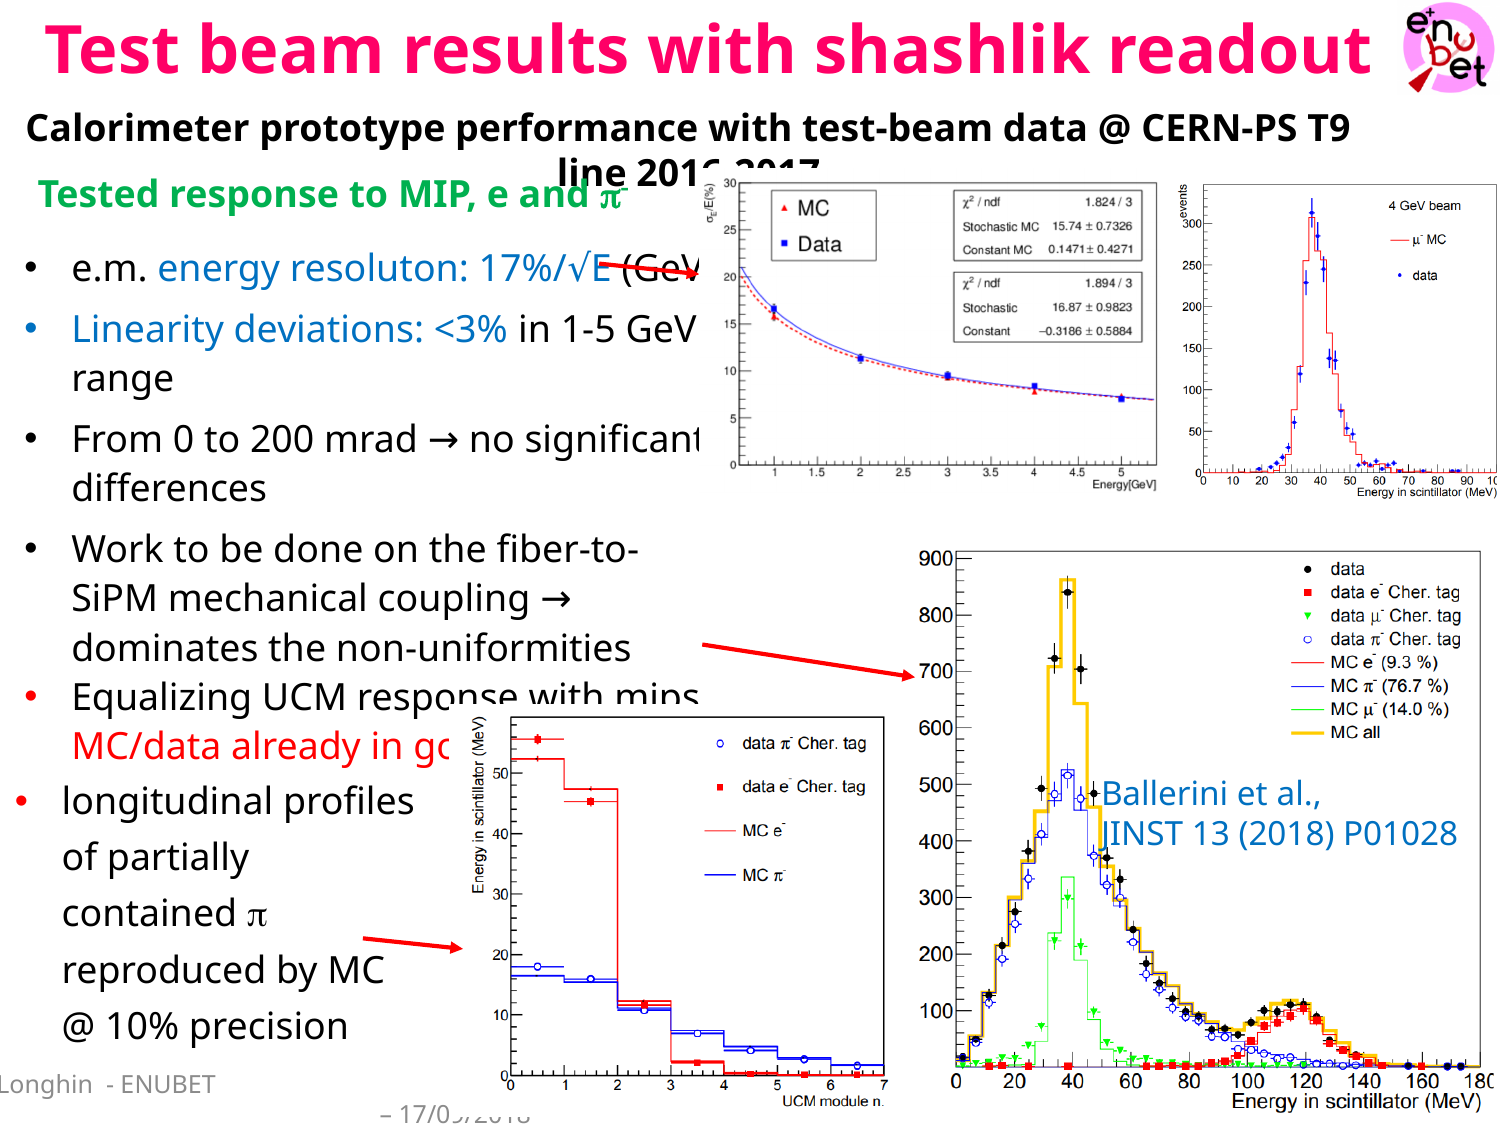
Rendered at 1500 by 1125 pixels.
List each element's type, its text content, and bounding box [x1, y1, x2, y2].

text_box longitudinal profiles of partially contained π reproduced by MC @ 10% precision [0, 762, 436, 966]
text_box Ballerini et al., JINST 13 (2018) P01028 [1086, 765, 1474, 860]
text_box Calorimeter prototype performance with test-beam data @ CERN-PS T9 line 2016-2017 [0, 96, 1387, 202]
picture [699, 164, 1497, 505]
text_box e.m. energy resoluton: 17%/√E (GeV) Linearity deviations: <3% in 1-5 GeV range From 0 to 200 mrad → no significant differences Work to be done on the fiber-to-SiPM mechanical coupling → dominates the non-uniformities Equalizing UCM response with mips MC/data already in good agreement [9, 232, 736, 775]
text_box Test beam results with shashlik readout [30, 0, 1391, 95]
picture [449, 525, 1494, 1123]
text_box Tested response to MIP, e and p- [22, 162, 869, 223]
picture [1397, 0, 1500, 95]
